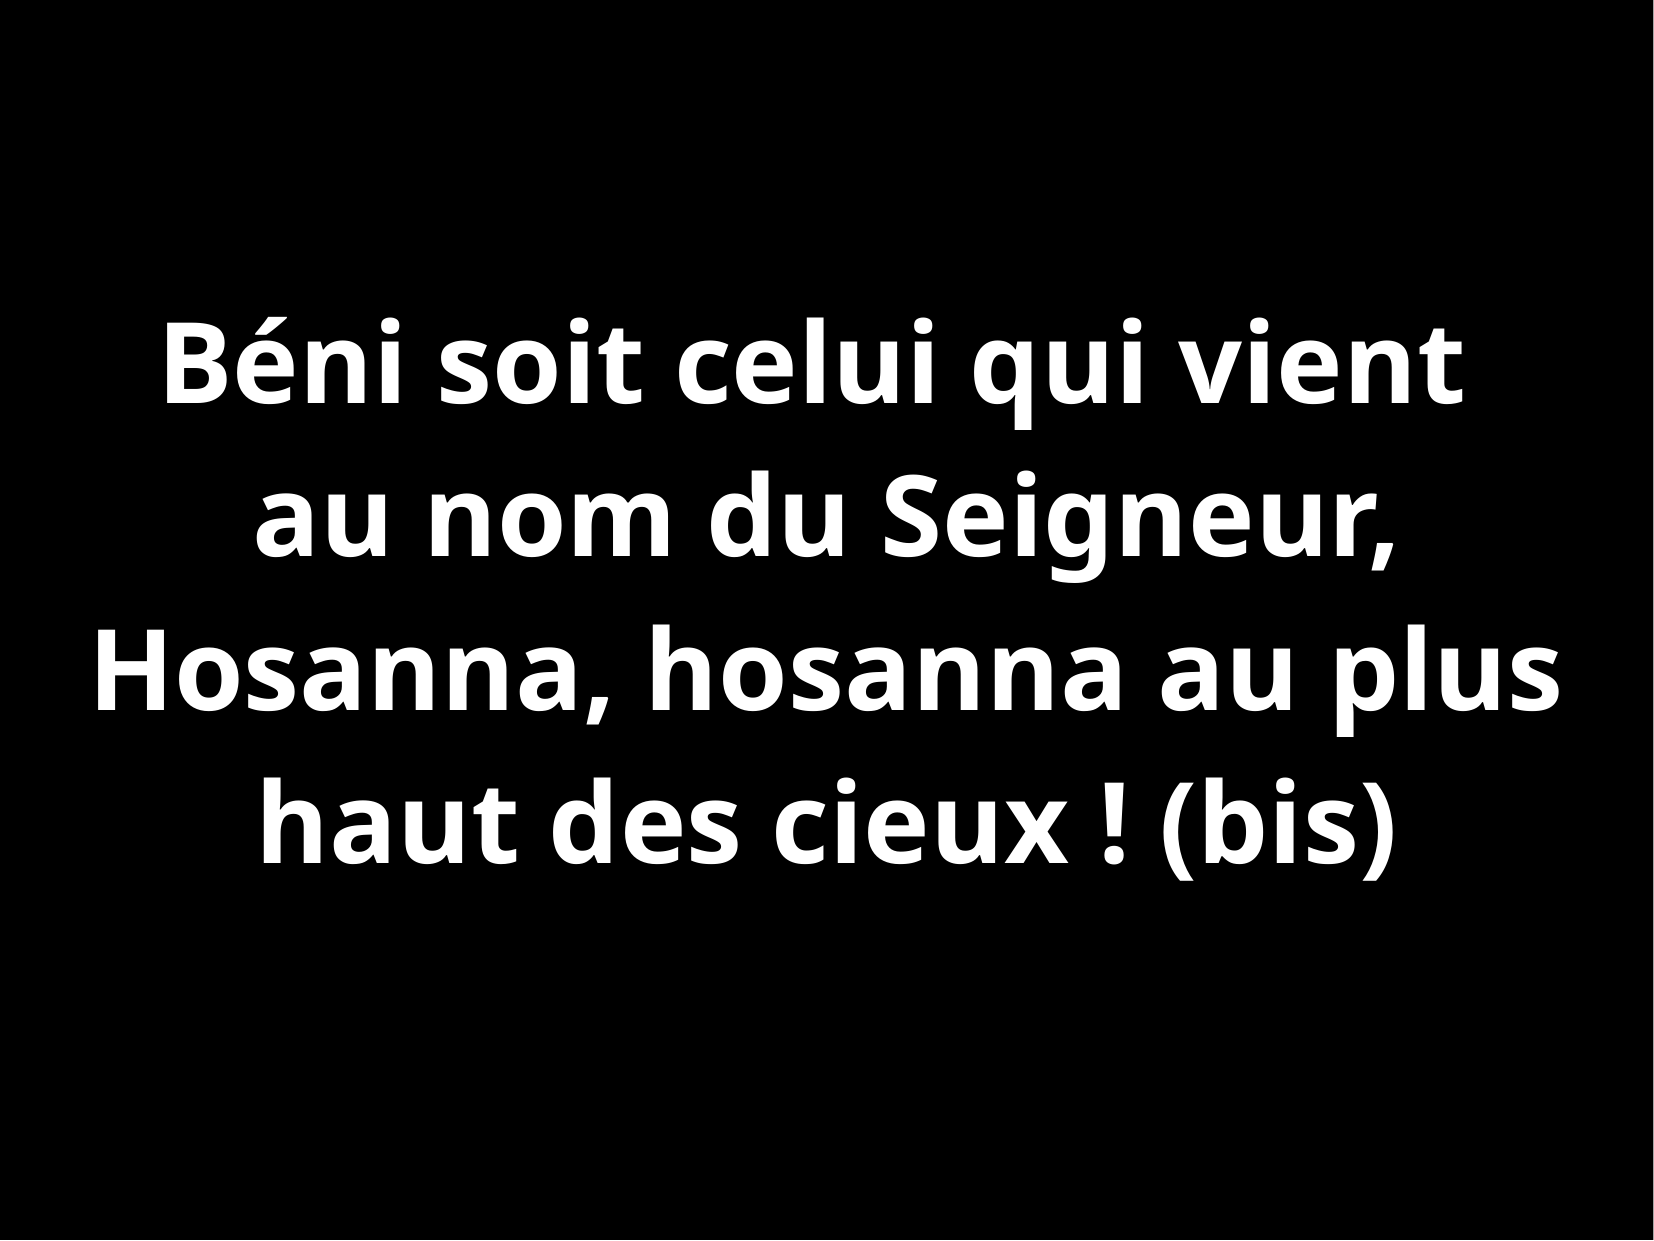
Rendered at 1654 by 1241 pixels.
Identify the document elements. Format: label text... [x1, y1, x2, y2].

subtitle Béni soit celui qui vient au nom du Seigneur, Hosanna, hosanna au plus haut des cieux ! (bis) [82, 70, 1571, 1109]
